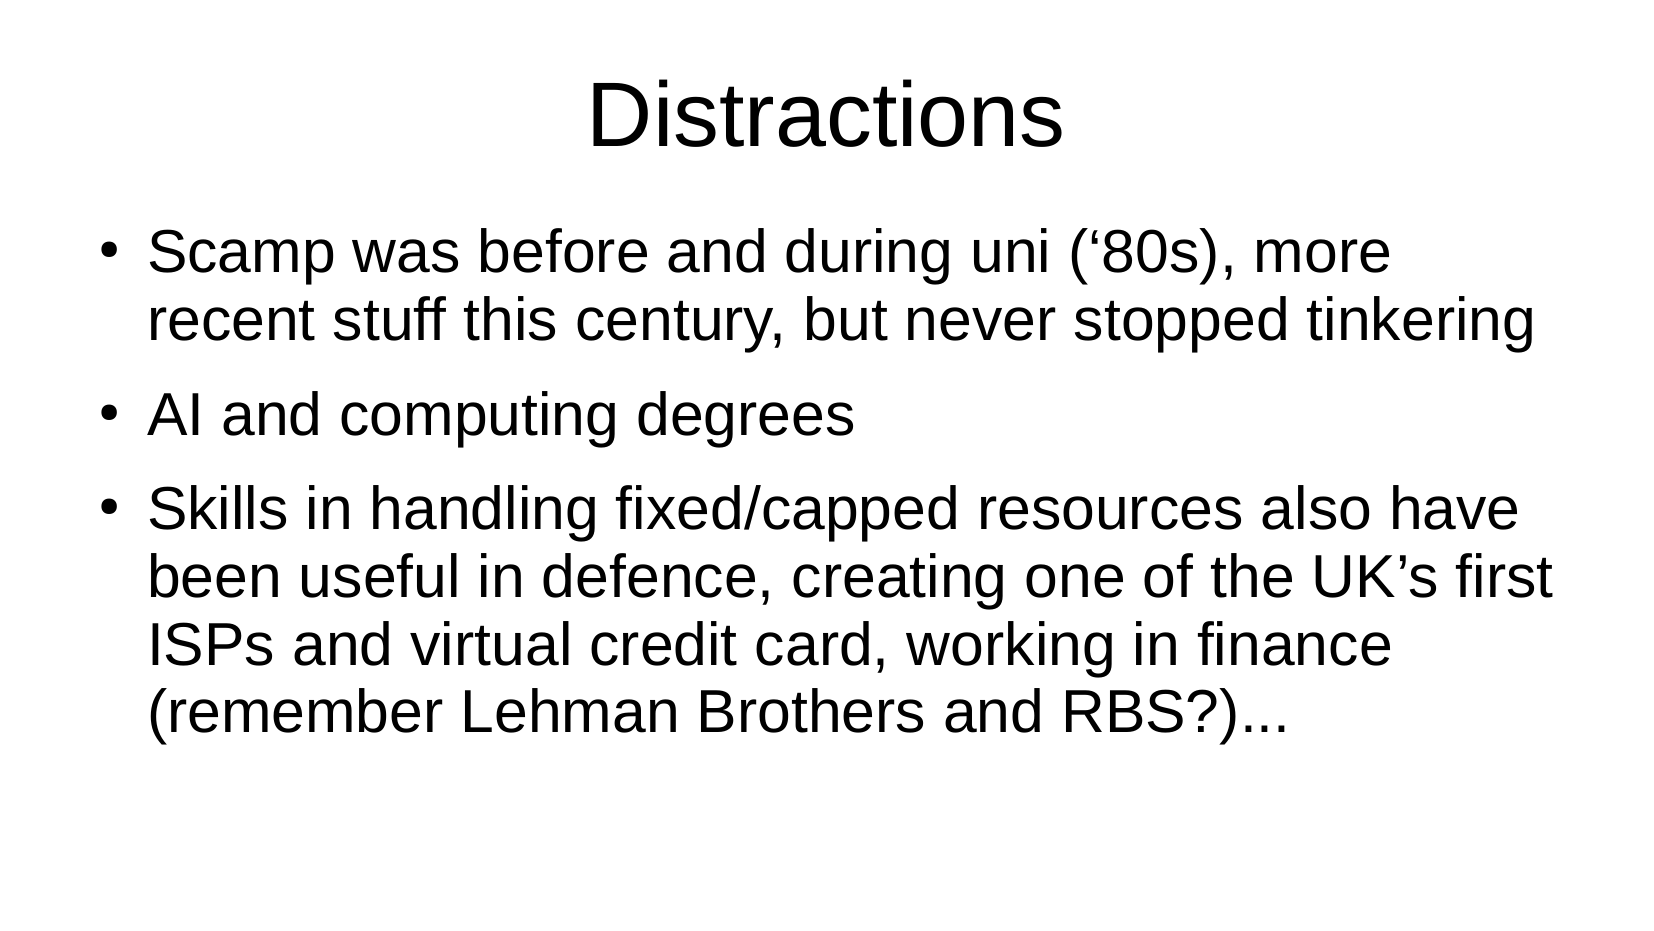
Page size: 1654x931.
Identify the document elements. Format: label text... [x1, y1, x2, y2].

title Distractions [82, 37, 1571, 193]
list Scamp was before and during uni (‘80s), more recent stuff this century, but never stopped tinkering AI and computing degrees Skills in handling fixed/capped resources also have been useful in defence, creating one of the UK’s first ISPs and virtual credit card, working in finance (remember Lehman Brothers and RBS?)... [82, 217, 1571, 758]
